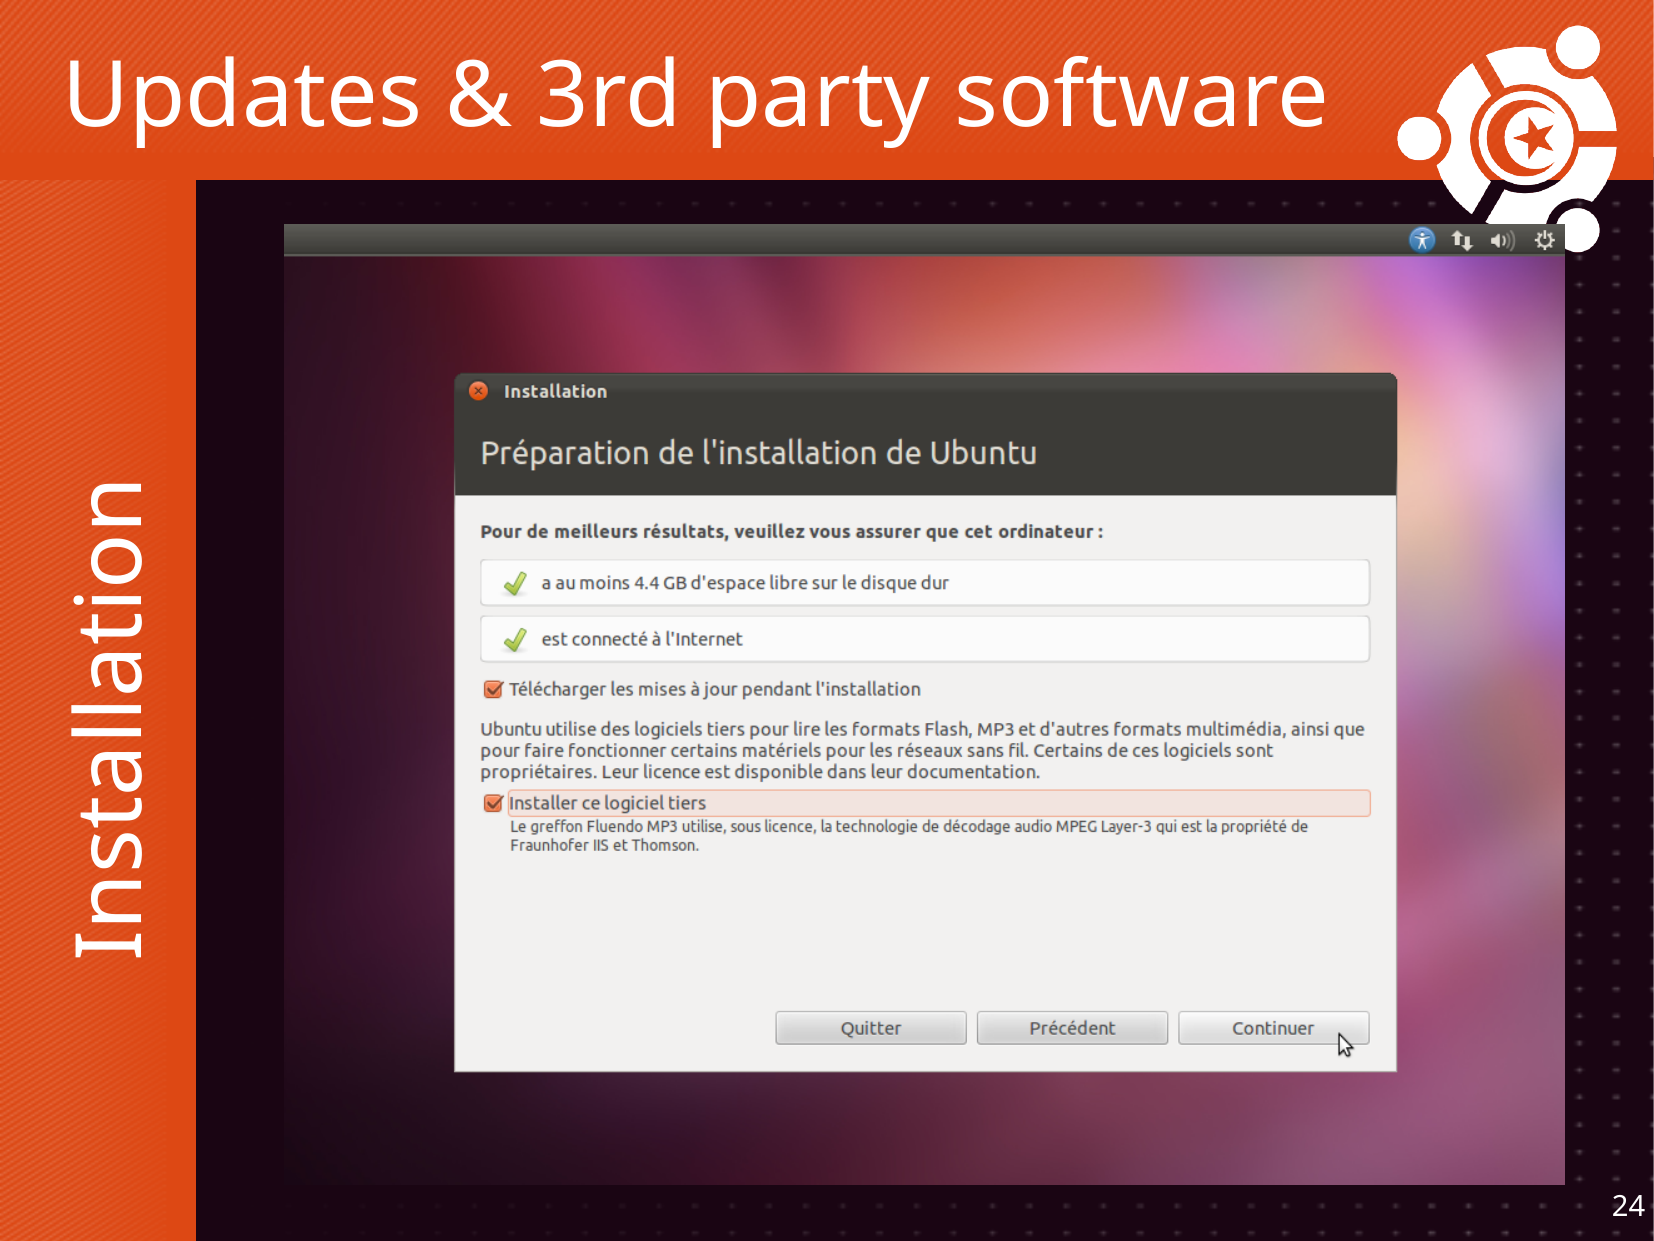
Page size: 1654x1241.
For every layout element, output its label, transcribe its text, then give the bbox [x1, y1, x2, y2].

picture [0, 0, 1654, 1241]
title Updates & 3rd party software [0, 2, 1394, 181]
title Installation [17, 210, 196, 1229]
